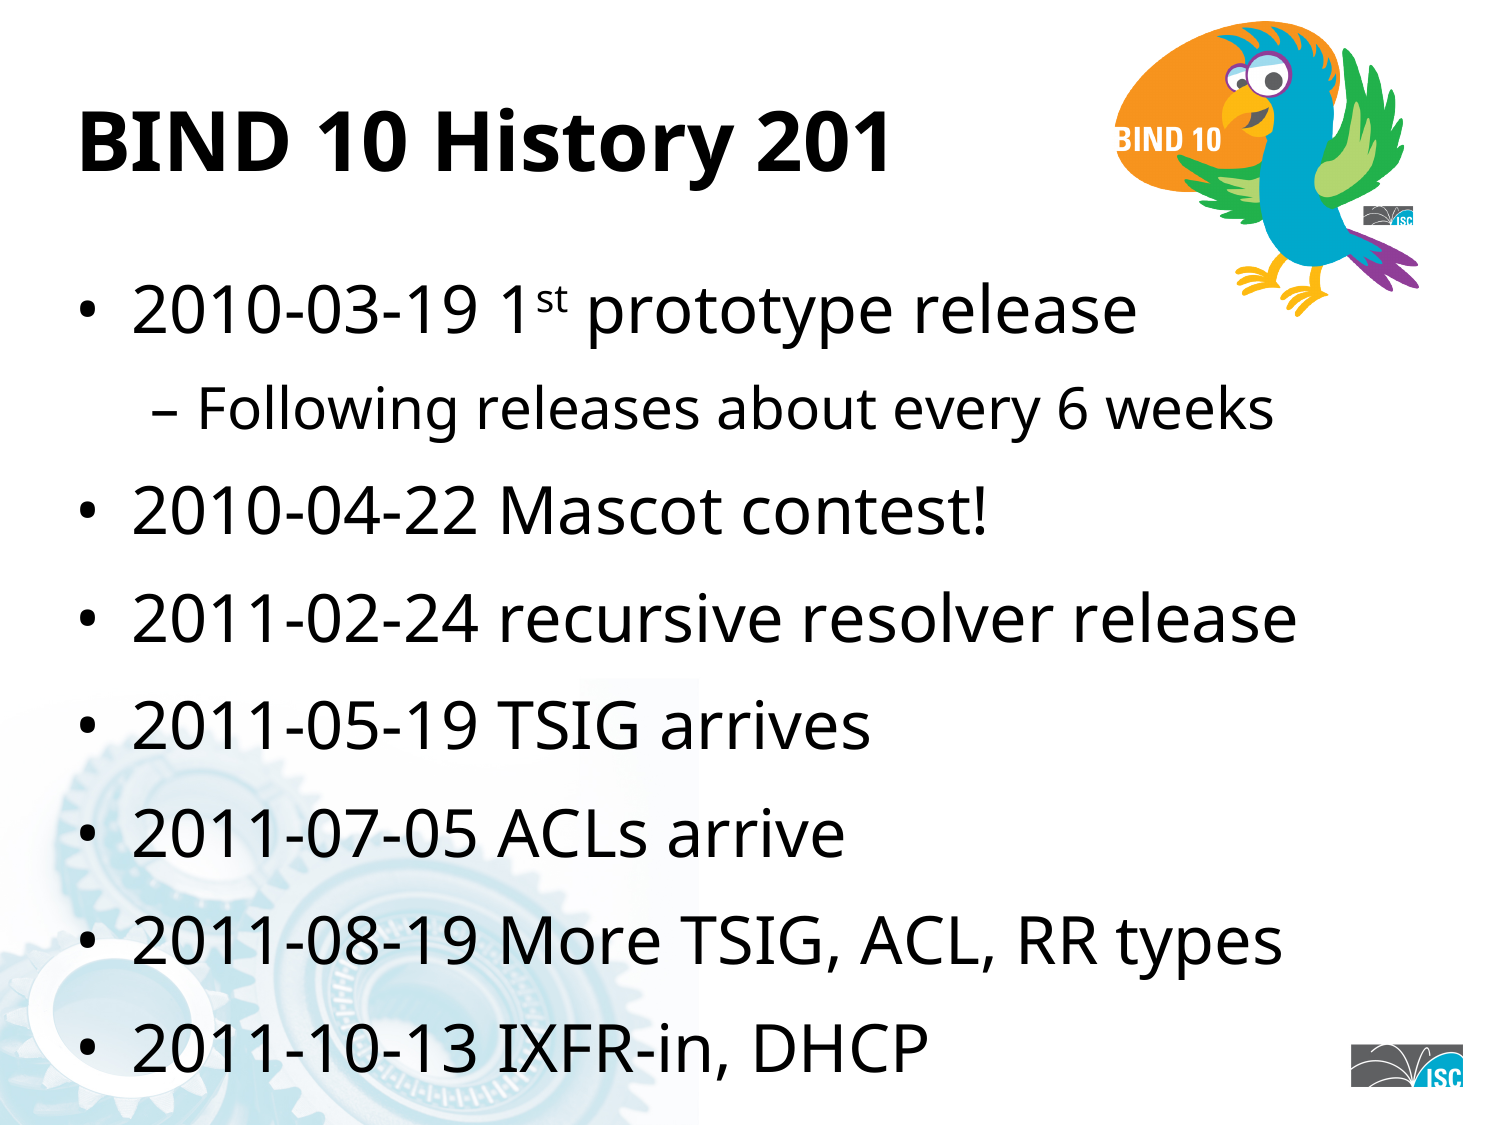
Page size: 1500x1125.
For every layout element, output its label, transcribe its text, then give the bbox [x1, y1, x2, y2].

title BIND 10 History 201 [75, 31, 1426, 247]
picture [0, 0, 1500, 1125]
list 2010-03-19 1st prototype release Following releases about every 6 weeks 2010-04-22 Mascot contest! 2011-02-24 recursive resolver release 2011-05-19 TSIG arrives 2011-07-05 ACLs arrive 2011-08-19 More TSIG, ACL, RR types 2011-10-13 IXFR-in, DHCP 2011-11-24 IXFR-out [75, 262, 1426, 1086]
